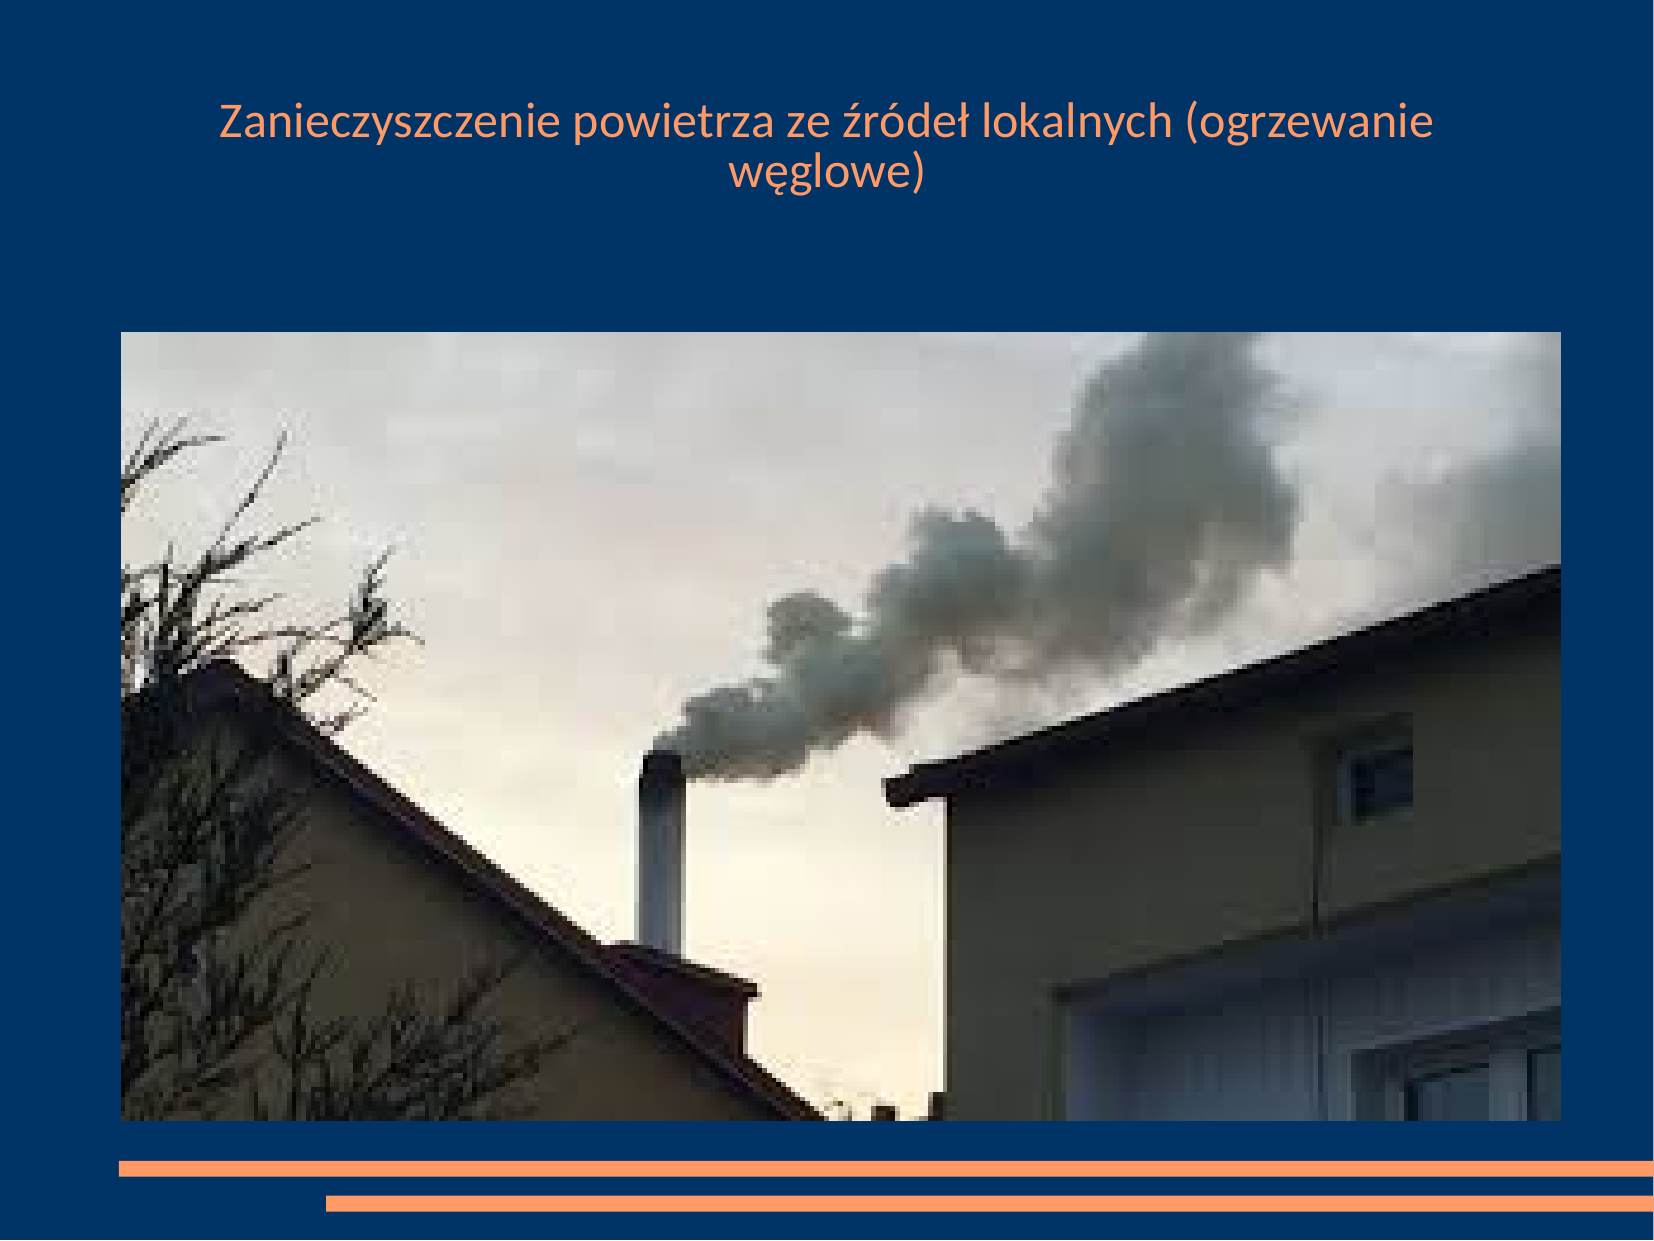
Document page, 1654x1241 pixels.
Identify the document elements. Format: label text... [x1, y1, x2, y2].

picture [121, 332, 1561, 1122]
title Zanieczyszczenie powietrza ze źródeł lokalnych (ogrzewanie węglowe) [121, 46, 1534, 254]
